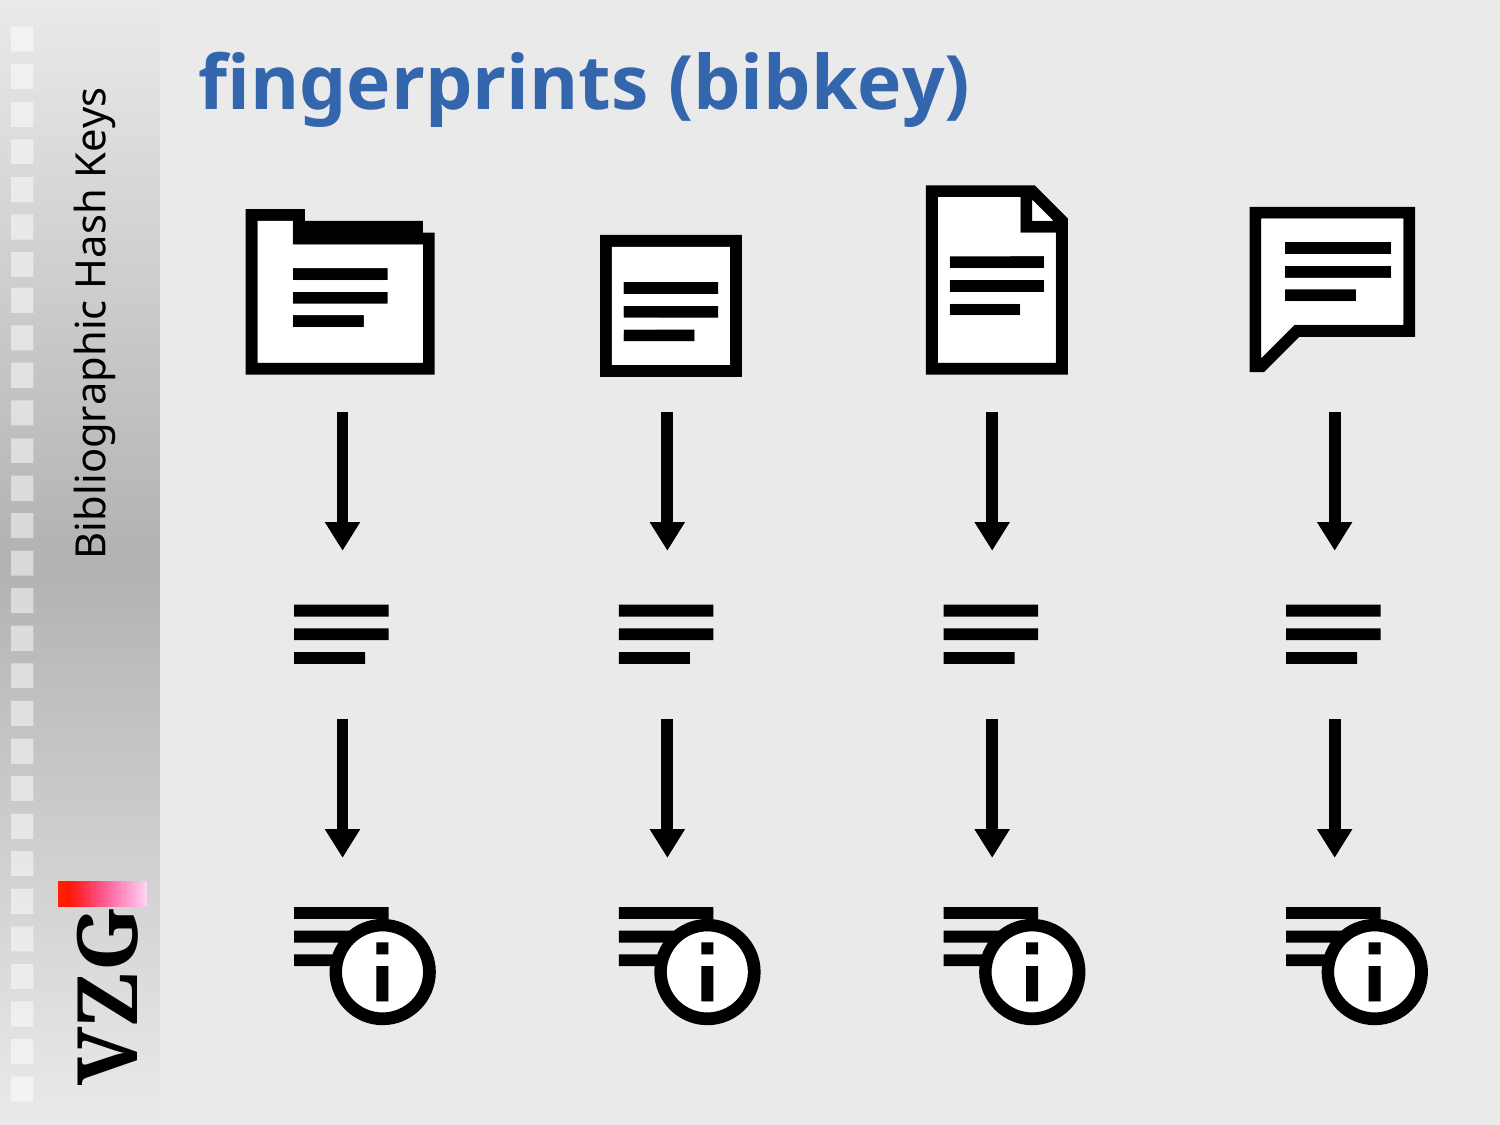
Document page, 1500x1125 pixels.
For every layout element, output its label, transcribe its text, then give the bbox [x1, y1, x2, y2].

text_box [618, 604, 714, 617]
text_box [294, 628, 389, 641]
text_box [618, 652, 690, 664]
text_box [943, 652, 1015, 664]
text_box [1286, 652, 1358, 664]
text_box [294, 907, 436, 1026]
title fingerprints (bibkey) [198, 25, 1418, 136]
picture [1237, 194, 1427, 384]
text_box [294, 604, 389, 617]
text_box [943, 907, 1086, 1026]
text_box [943, 628, 1039, 641]
text_box [1286, 907, 1428, 1026]
text_box [1286, 604, 1381, 617]
text_box [943, 604, 1039, 617]
text_box [618, 628, 714, 641]
picture [576, 211, 766, 401]
picture [58, 881, 147, 907]
picture [245, 185, 435, 375]
text_box [1286, 628, 1381, 641]
text_box [618, 907, 761, 1026]
picture [925, 185, 1115, 375]
text_box [294, 652, 366, 664]
